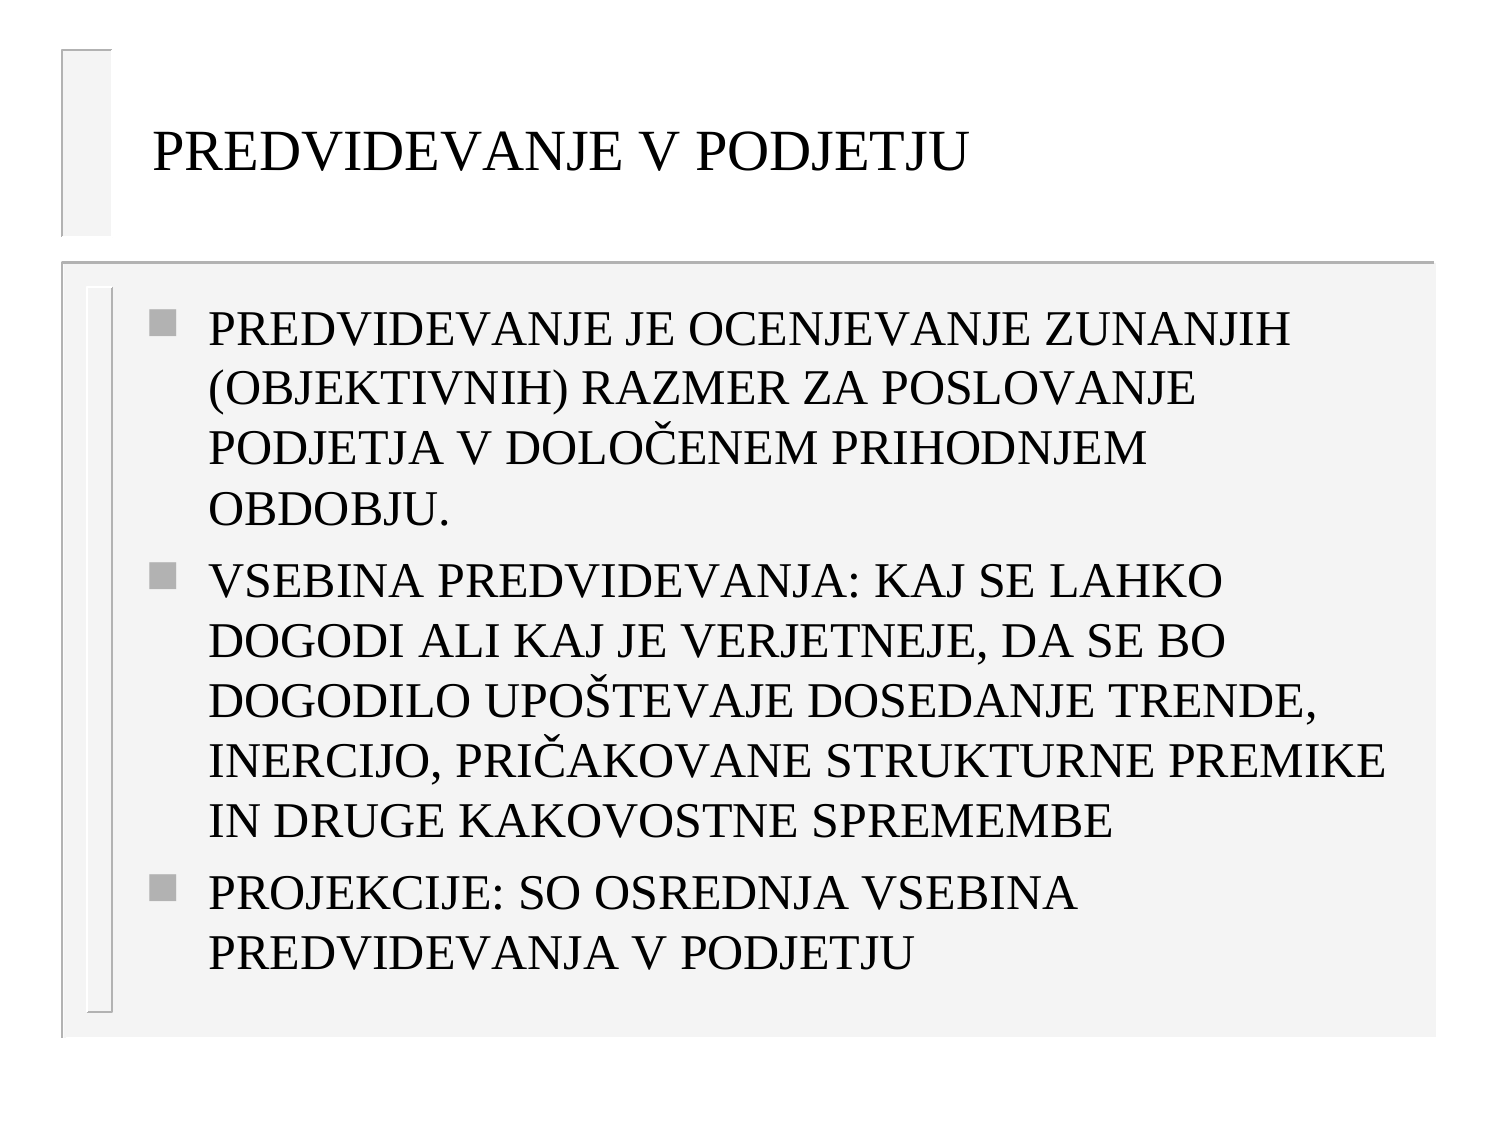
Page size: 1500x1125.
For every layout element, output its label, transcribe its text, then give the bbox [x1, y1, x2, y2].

title PREDVIDEVANJE V PODJETJU [137, 56, 1413, 238]
list PREDVIDEVANJE JE OCENJEVANJE ZUNANJIH (OBJEKTIVNIH) RAZMER ZA POSLOVANJE PODJETJA V DOLOČENEM PRIHODNJEM OBDOBJU. VSEBINA PREDVIDEVANJA: KAJ SE LAHKO DOGODI ALI KAJ JE VERJETNEJE, DA SE BO DOGODILO UPOŠTEVAJE DOSEDANJE TRENDE, INERCIJO, PRIČAKOVANE STRUKTURNE PREMIKE IN DRUGE KAKOVOSTNE SPREMEMBE PROJEKCIJE: SO OSREDNJA VSEBINA PREDVIDEVANJA V PODJETJU [137, 287, 1413, 988]
